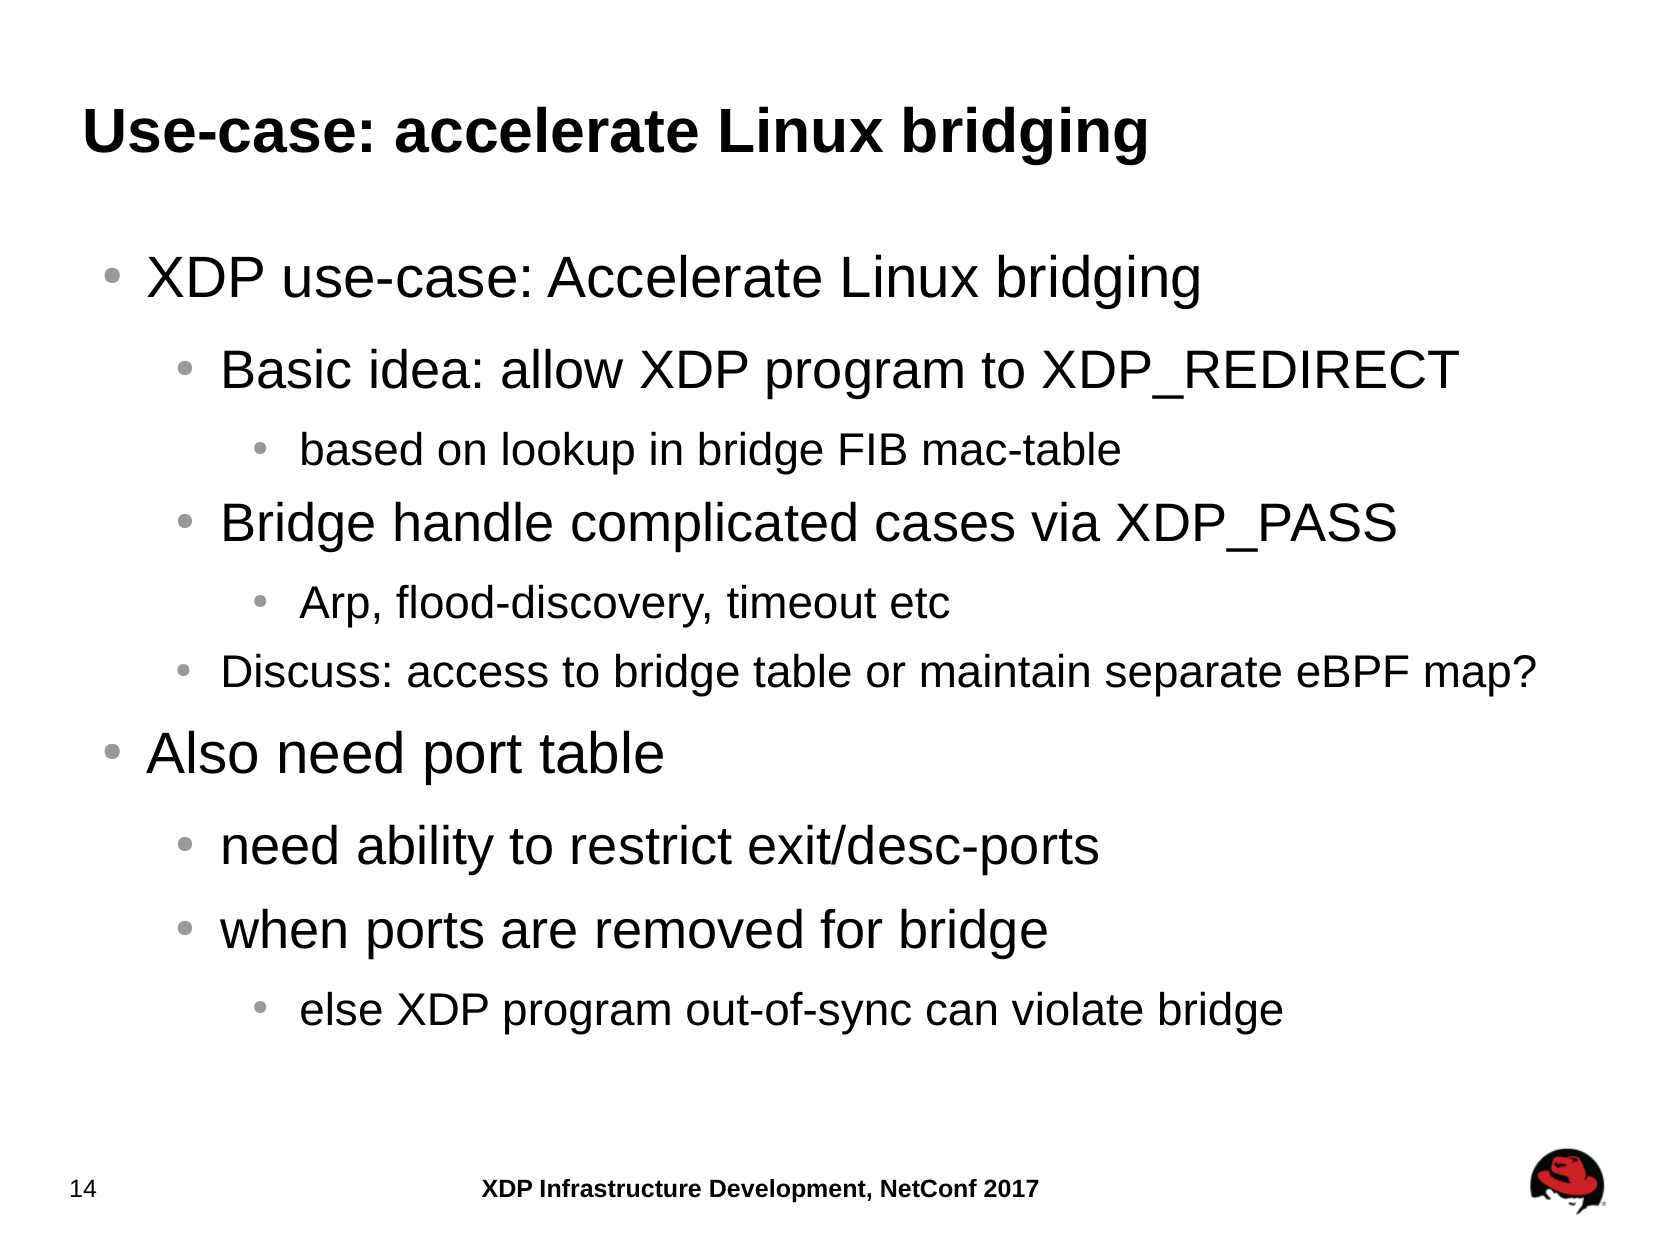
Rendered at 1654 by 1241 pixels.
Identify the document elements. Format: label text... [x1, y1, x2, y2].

picture [1529, 1146, 1612, 1224]
list XDP use-case: Accelerate Linux bridging Basic idea: allow XDP program to XDP_REDIRECT based on lookup in bridge FIB mac-table Bridge handle complicated cases via XDP_PASS Arp, flood-discovery, timeout etc Discuss: access to bridge table or maintain separate eBPF map? Also need port table need ability to restrict exit/desc-ports when ports are removed for bridge else XDP program out-of-sync can violate bridge [86, 244, 1575, 1039]
text_box [82, 37, 1571, 226]
